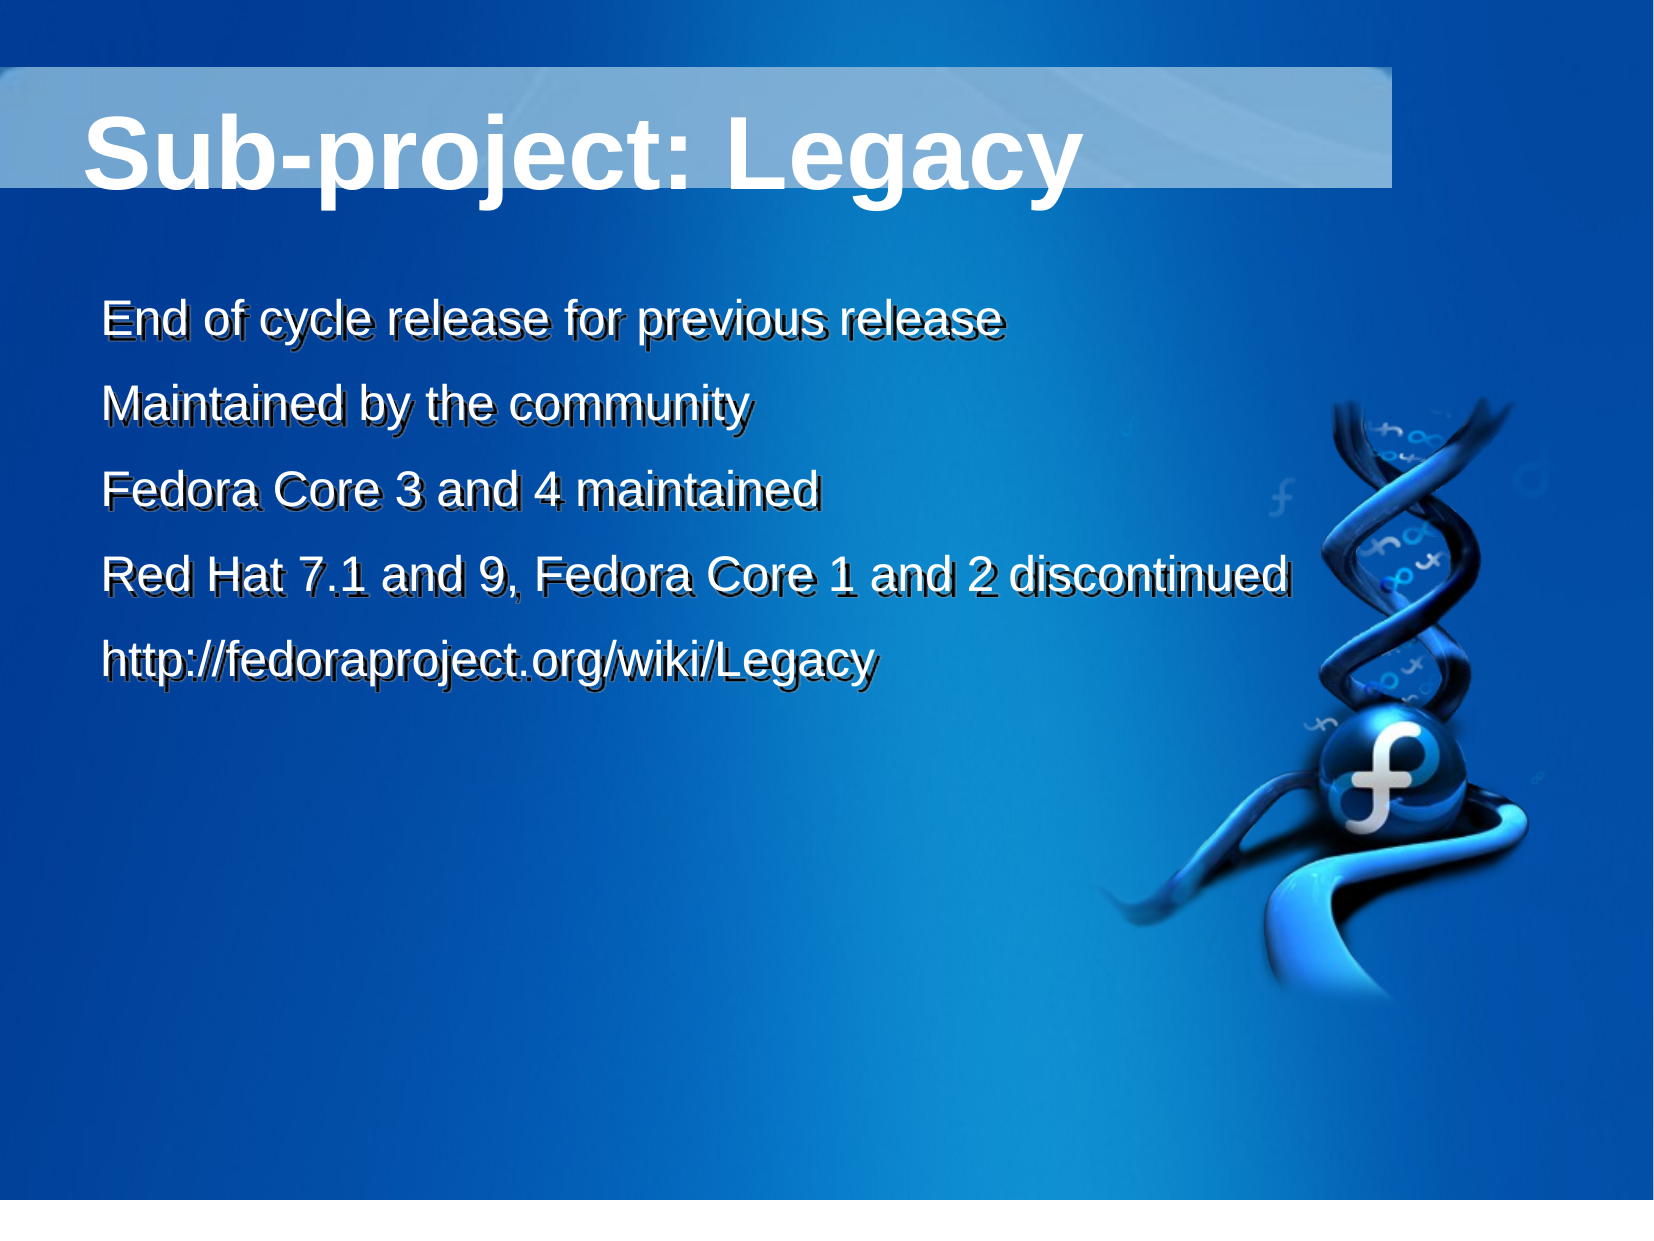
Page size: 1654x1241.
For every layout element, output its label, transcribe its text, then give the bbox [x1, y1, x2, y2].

list End of cycle release for previous release Maintained by the community Fedora Core 3 and 4 maintained Red Hat 7.1 and 9, Fedora Core 1 and 2 discontinued http://fedoraproject.org/wiki/Legacy [82, 290, 1571, 1109]
title Sub-project: Legacy [82, 49, 1571, 257]
picture [0, 0, 1654, 1200]
